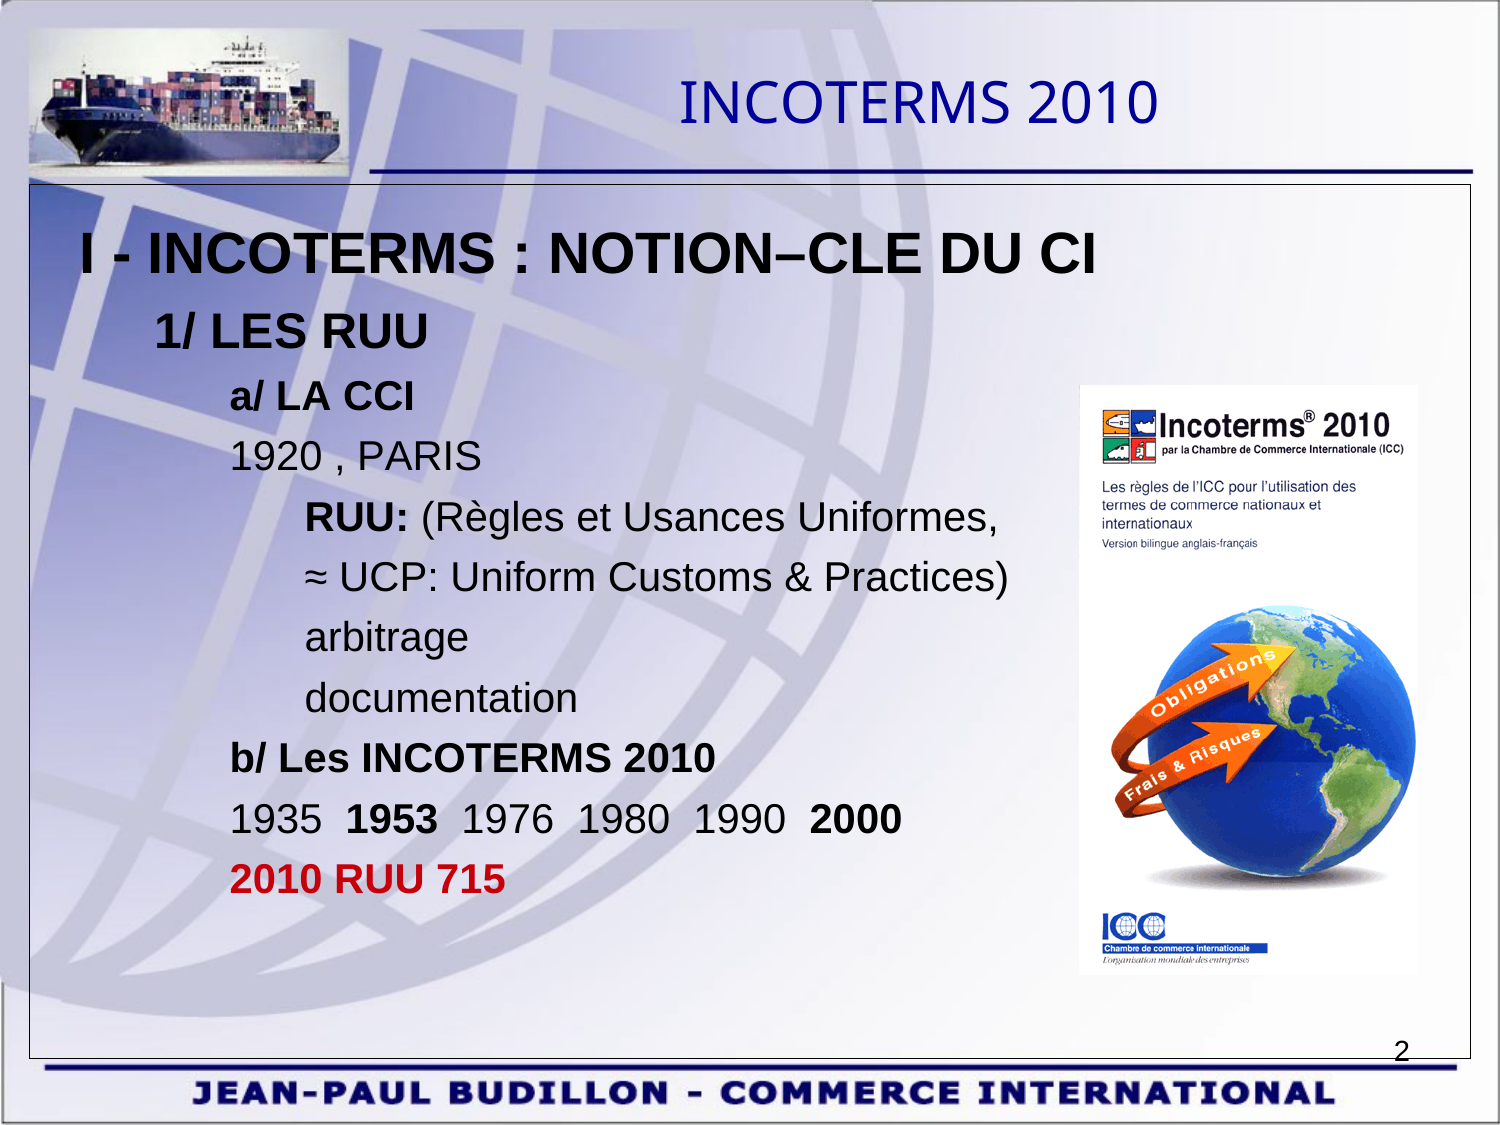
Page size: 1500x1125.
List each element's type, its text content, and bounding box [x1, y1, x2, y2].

picture [0, 0, 1500, 1125]
list I - INCOTERMS : NOTION–CLE DU CI 1/ LES RUU a/ LA CCI 1920 , PARIS RUU: (Règles et Usances Uniformes, ≈ UCP: Uniform Customs & Practices) arbitrage documentation b/ Les INCOTERMS 2010 1935 1953 1976 1980 1990 2000 2010 RUU 715 [64, 207, 1447, 1035]
title INCOTERMS 2010 [356, 42, 1483, 159]
